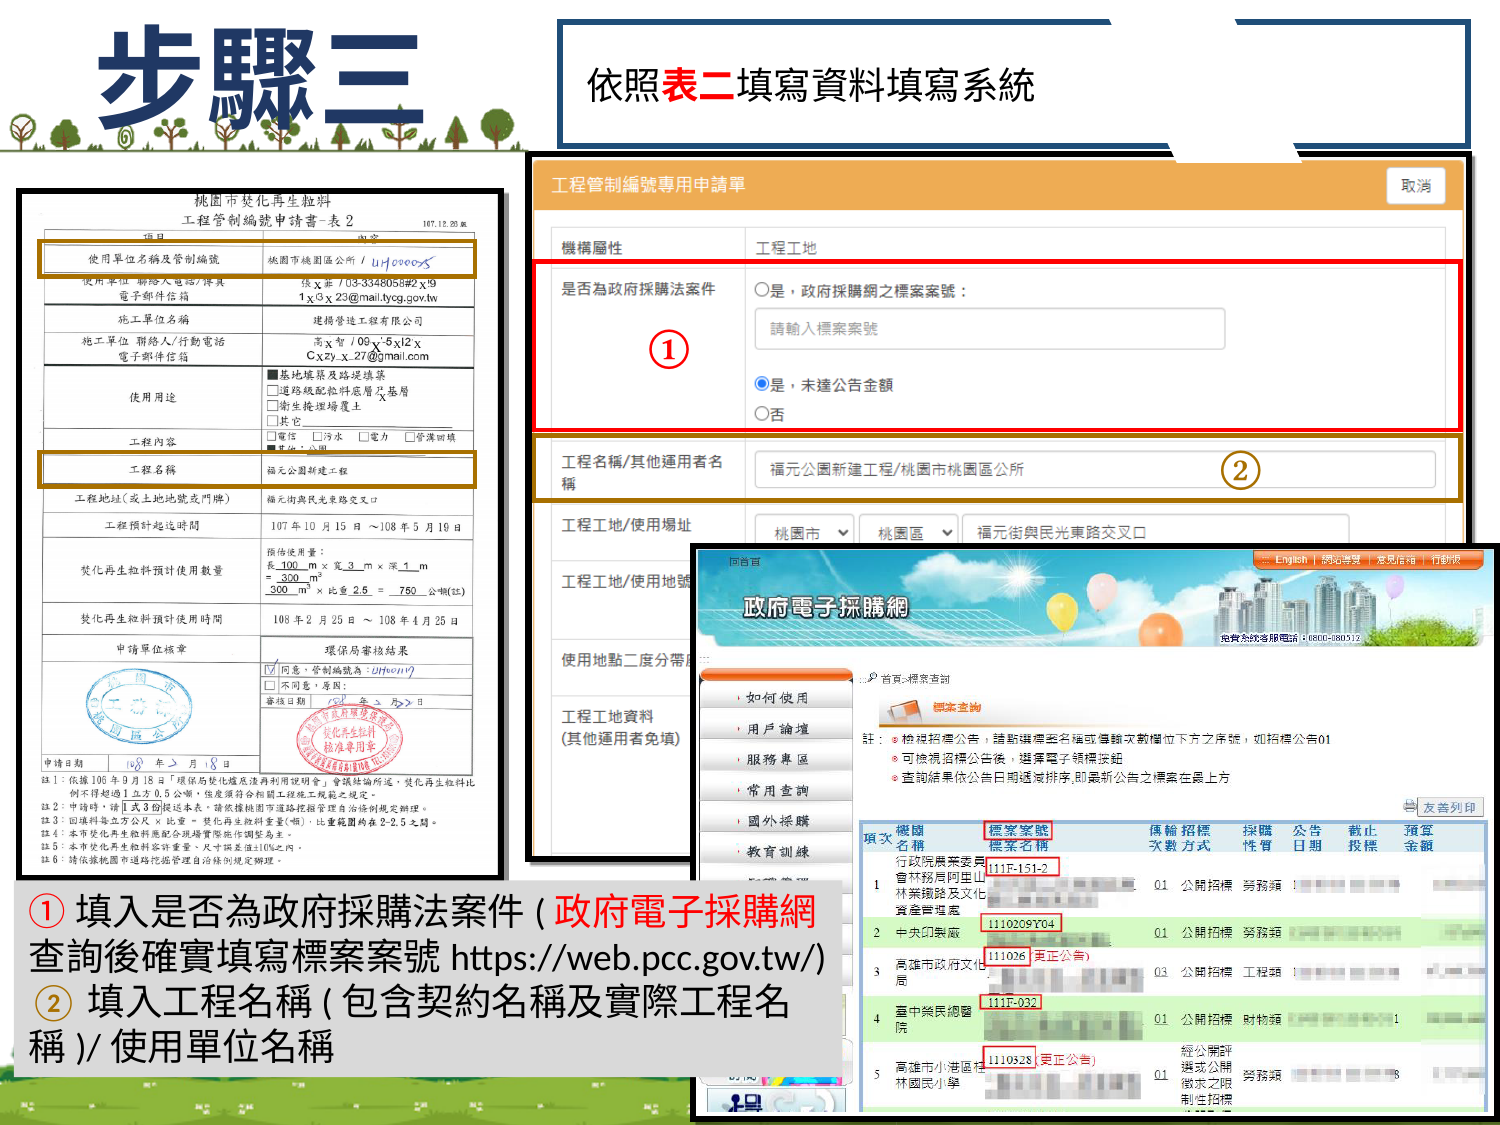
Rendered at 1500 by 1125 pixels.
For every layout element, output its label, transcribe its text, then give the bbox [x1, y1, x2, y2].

text_box [1102, 4, 1252, 55]
text_box [1154, 116, 1303, 163]
text_box ① [632, 307, 715, 384]
text_box X [371, 336, 381, 346]
text_box ② [1204, 438, 1287, 498]
text_box X [324, 293, 334, 301]
text_box ①填入是否為政府採購法案件(政府電子採購網查詢後確實填寫標案案號https://web.pcc.gov.tw/) ②填入工程名稱(包含契約名稱及實際工程名稱)/使用單位名稱 [13, 880, 843, 1078]
text_box X [325, 337, 333, 345]
picture [21, 193, 498, 875]
text_box X [392, 337, 402, 345]
picture [0, 1021, 694, 1125]
picture [696, 549, 1494, 1116]
picture [0, 103, 1466, 856]
text_box X [413, 338, 423, 346]
text_box X [315, 350, 325, 359]
text_box 步驟三 [79, 0, 446, 150]
text_box X [418, 279, 428, 287]
text_box X [379, 390, 387, 398]
text_box X [305, 292, 316, 300]
text_box 依照表二填寫資料填寫系統 [571, 55, 1469, 116]
text_box X [335, 351, 354, 359]
text_box X [313, 279, 322, 287]
